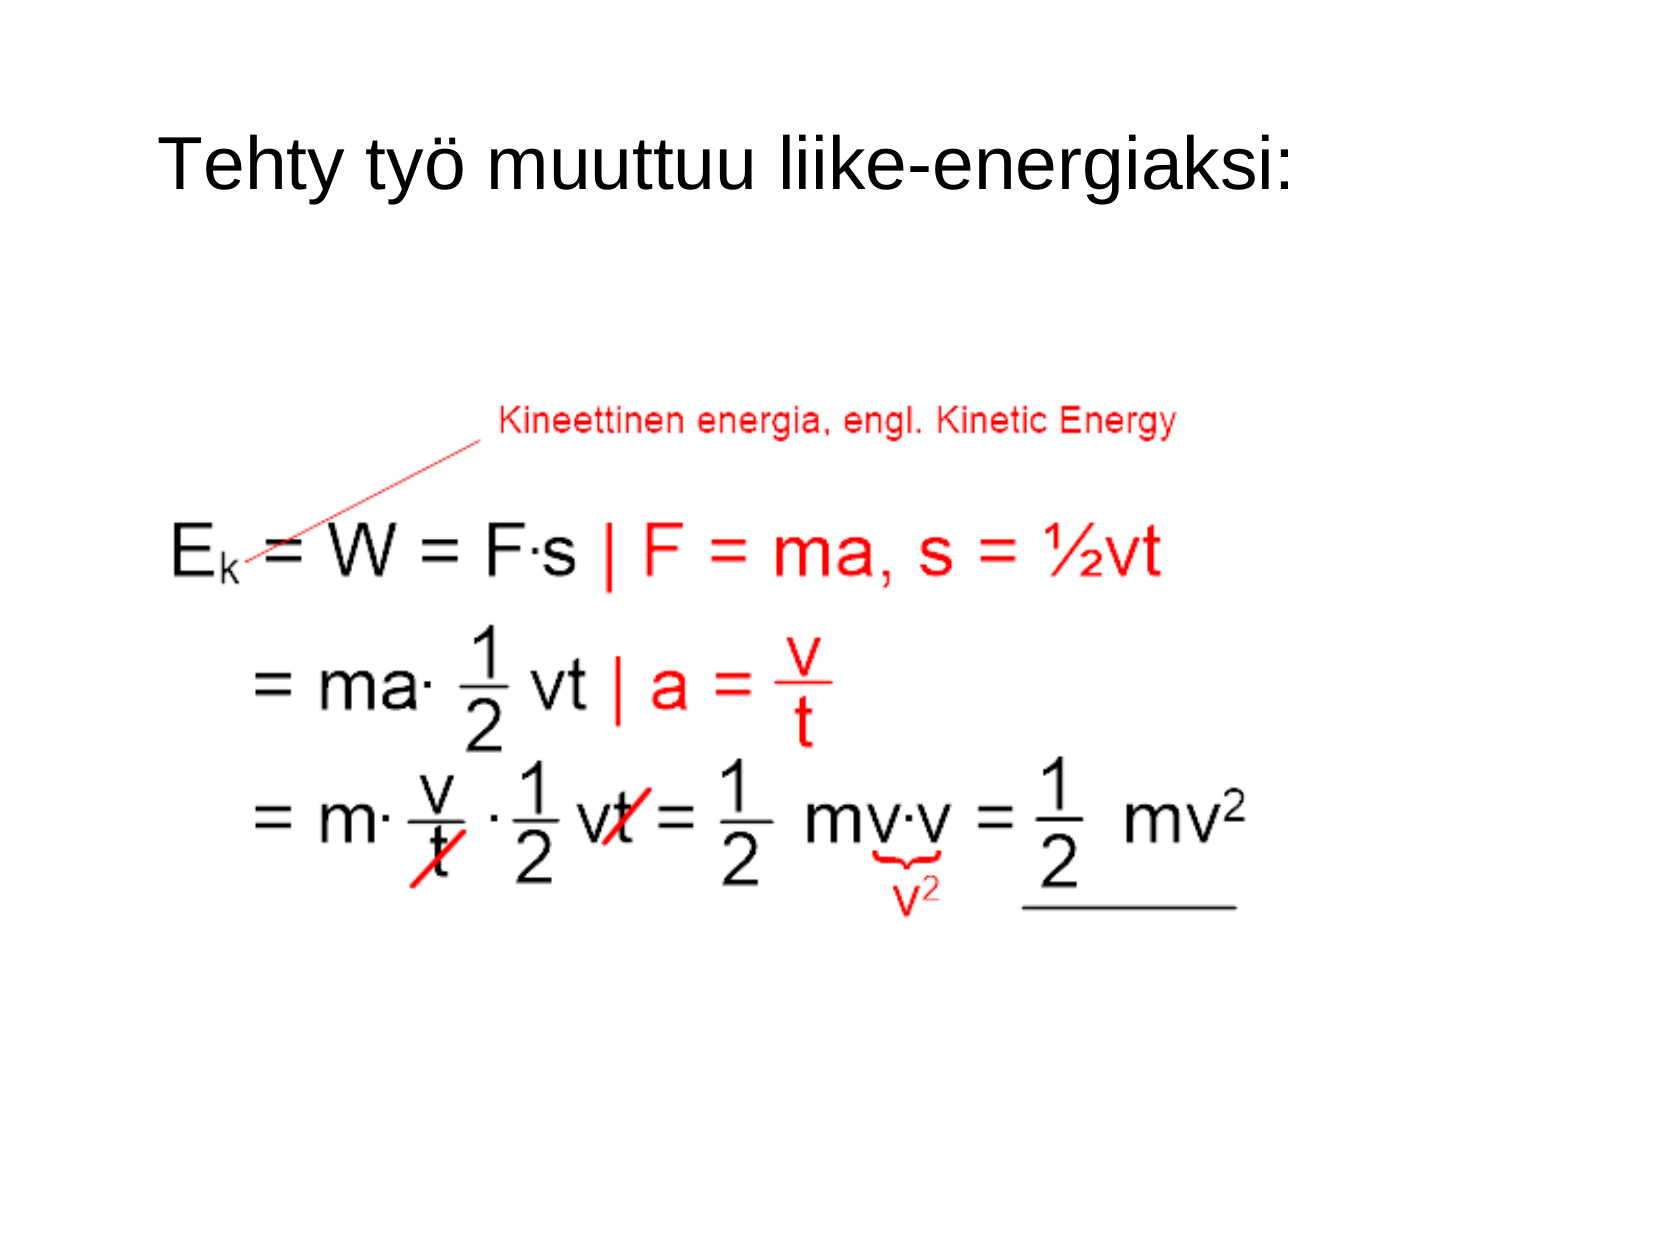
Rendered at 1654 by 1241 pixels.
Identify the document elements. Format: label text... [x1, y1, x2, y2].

picture [106, 302, 1469, 993]
text_box Tehty työ muuttuu liike-energiaksi: [143, 107, 1312, 213]
